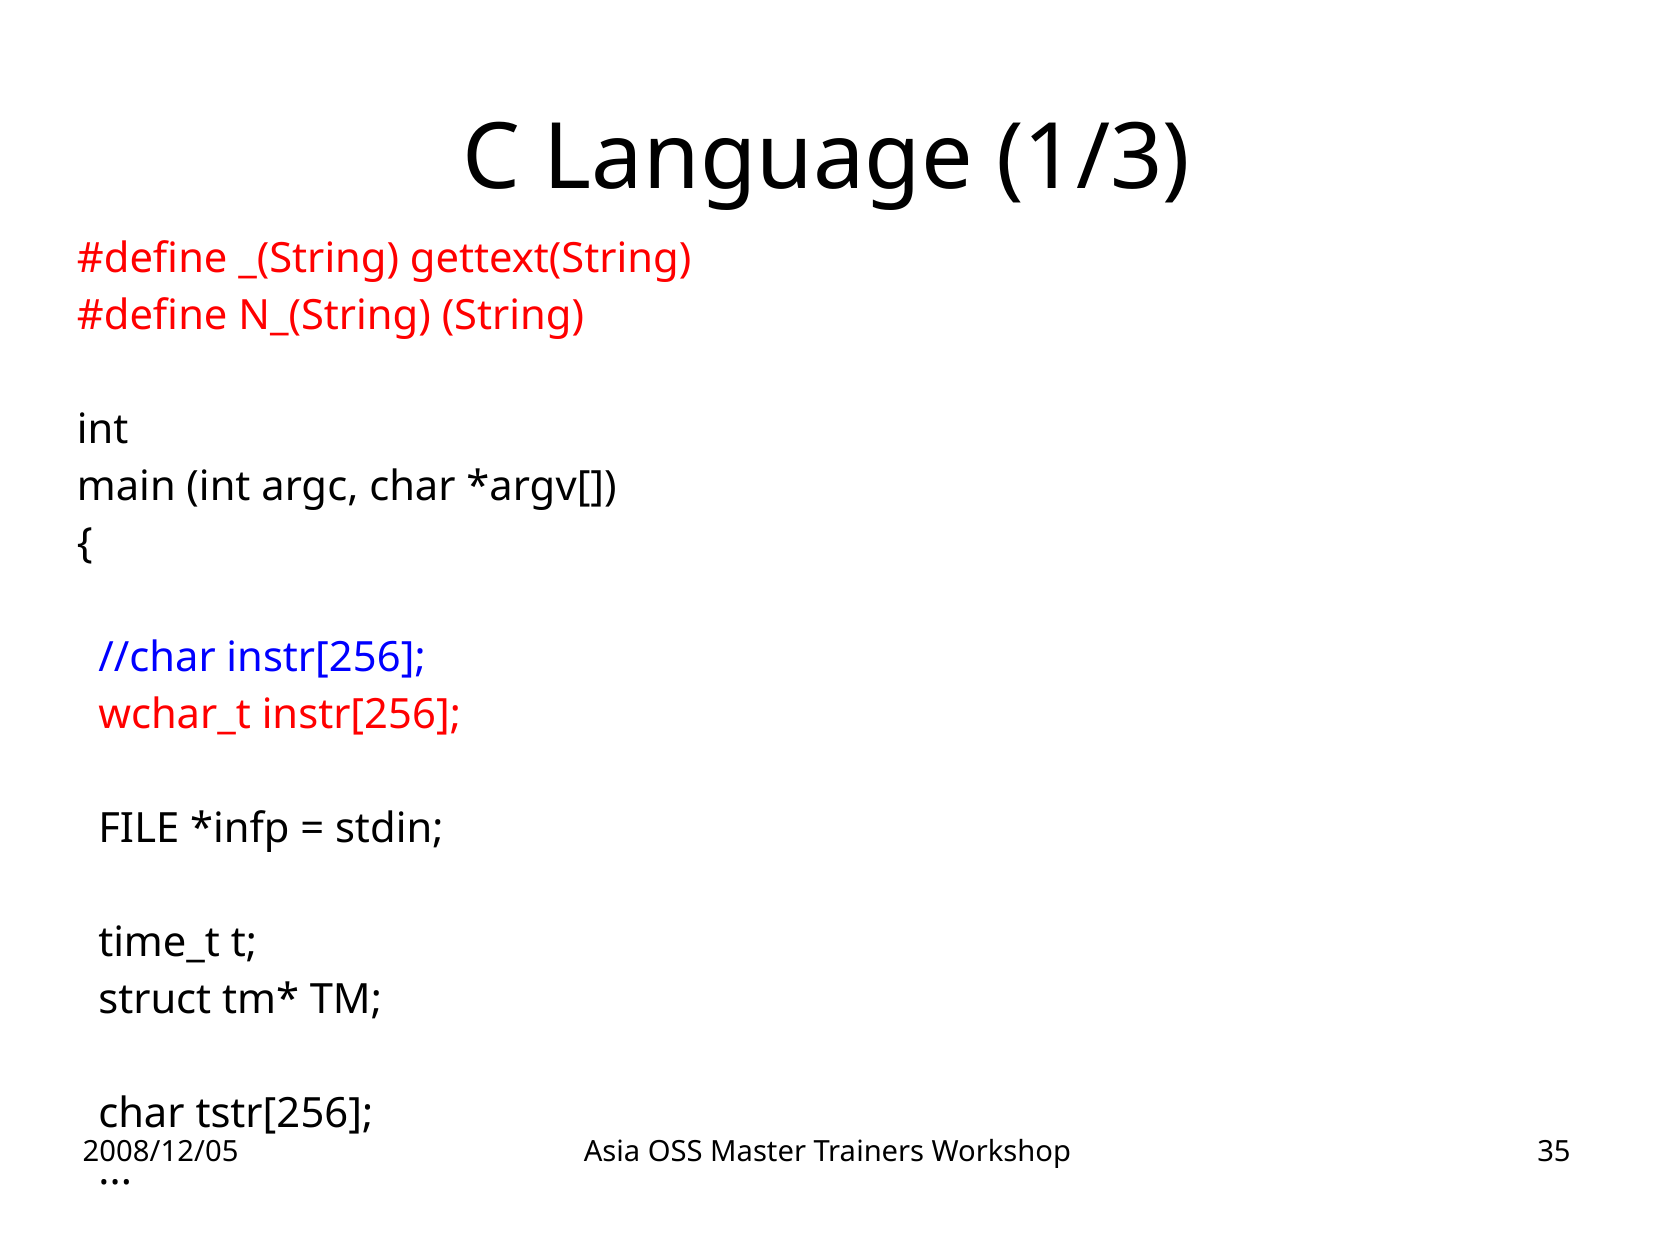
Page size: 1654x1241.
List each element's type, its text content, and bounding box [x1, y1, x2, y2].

subtitle #define _(String) gettext(String) #define N_(String) (String) int main (int argc, char *argv[]) { //char instr[256]; wchar_t instr[256]; FILE *infp = stdin; time_t t; struct tm* TM; char tstr[256]; ... [76, 242, 1565, 1182]
title C Language (1/3) [82, 49, 1571, 257]
